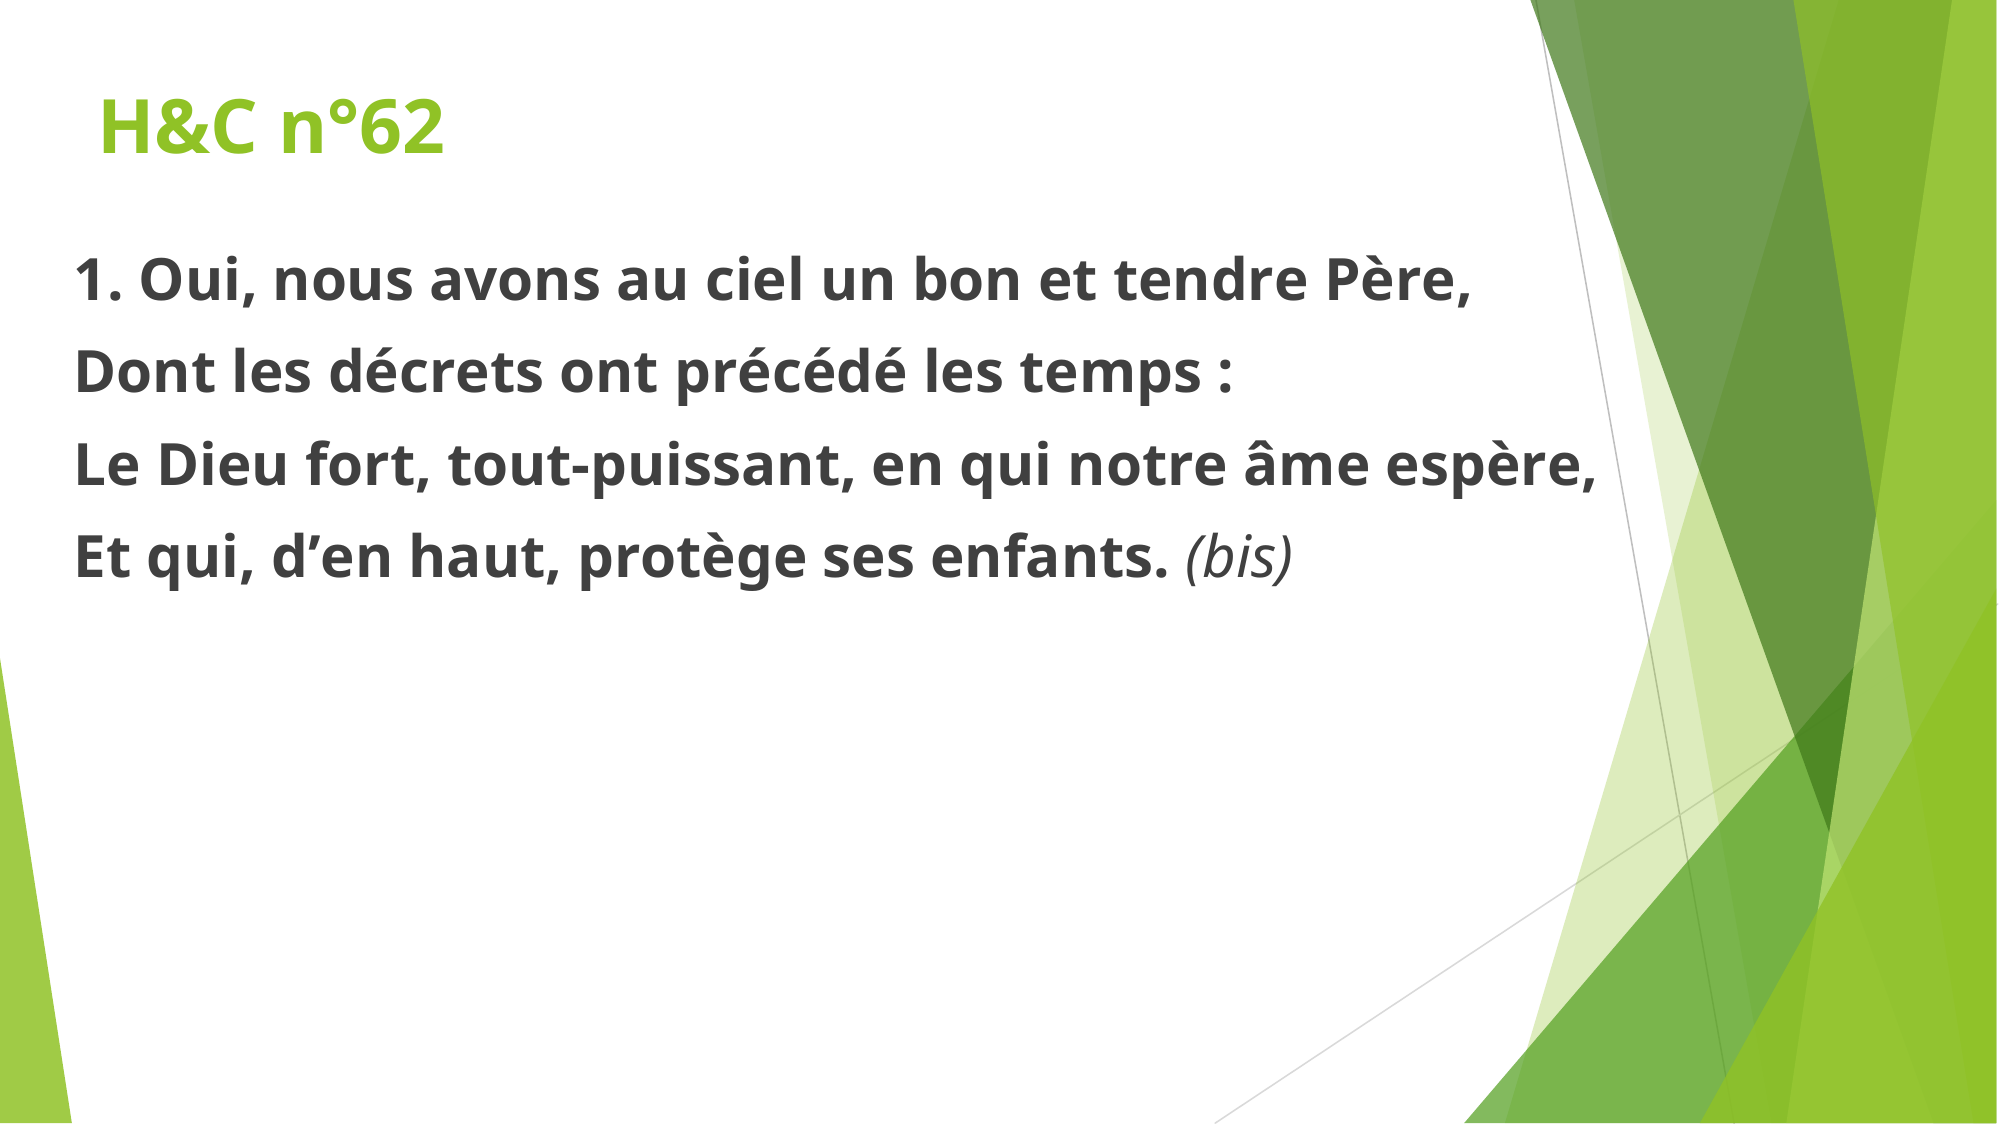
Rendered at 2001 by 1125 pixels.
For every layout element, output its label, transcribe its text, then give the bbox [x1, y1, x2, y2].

text_box 1. Oui, nous avons au ciel un bon et tendre Père, Dont les décrets ont précédé les temps : Le Dieu fort, tout-puissant, en qui notre âme espère, Et qui, d’en haut, protège ses enfants. (bis) [59, 224, 2001, 1037]
text_box H&C n°62 [82, 70, 1522, 178]
